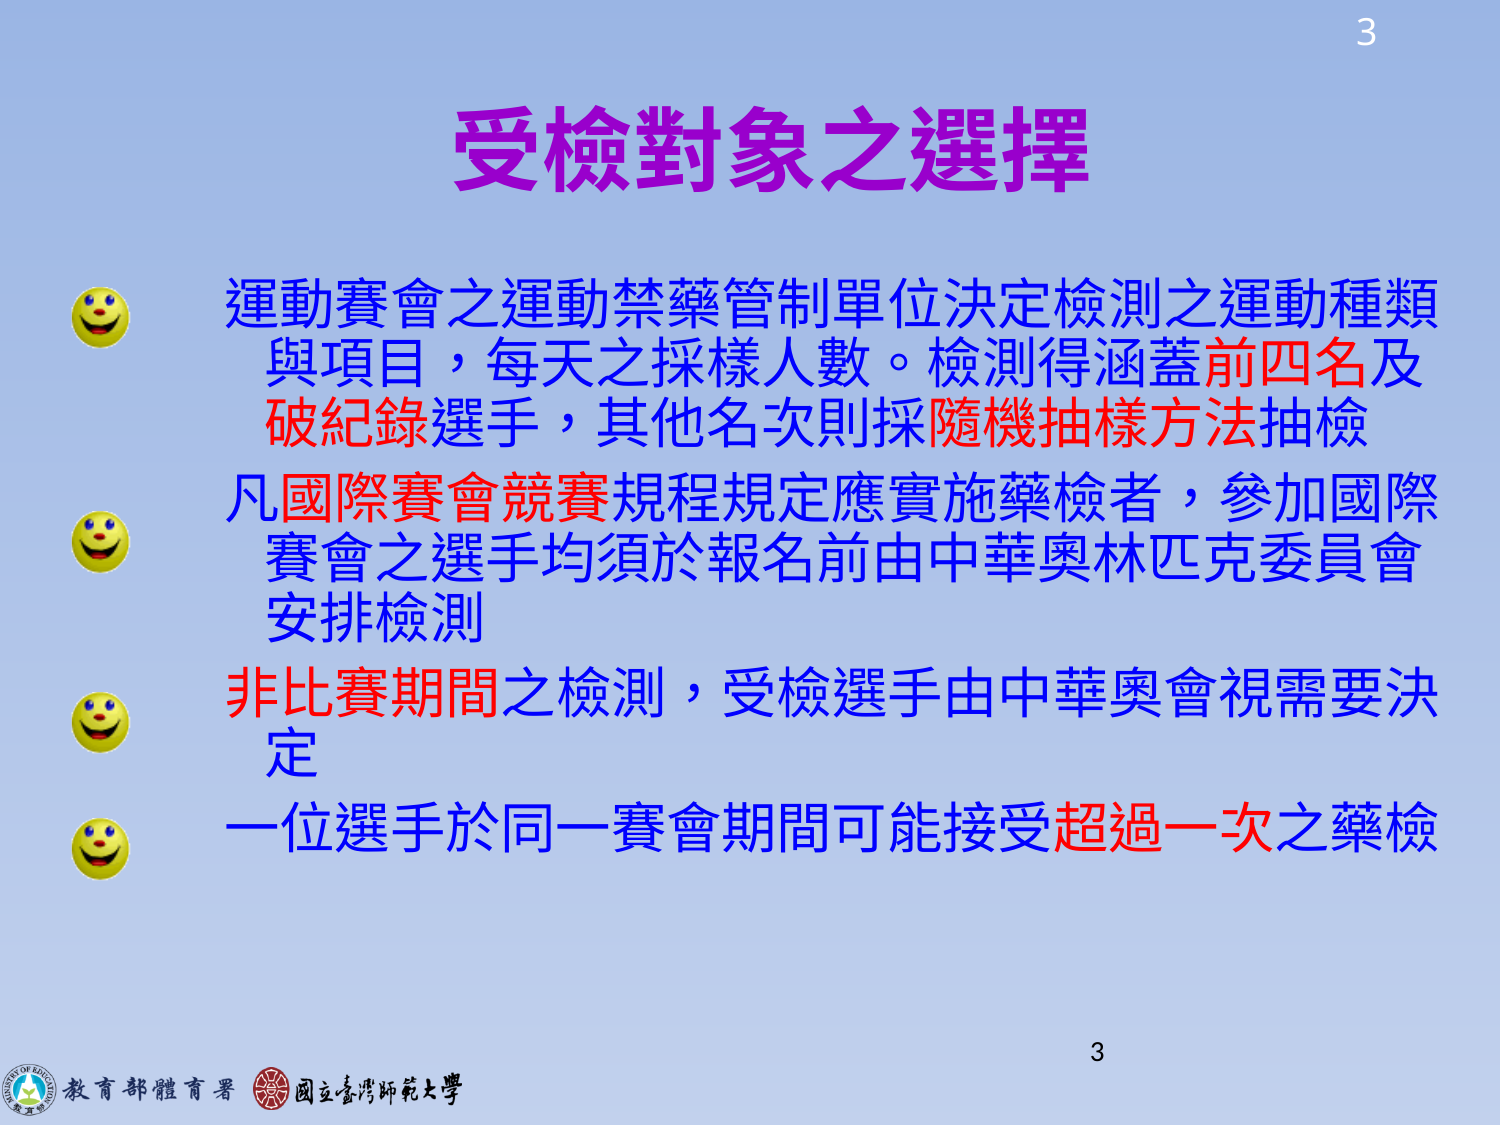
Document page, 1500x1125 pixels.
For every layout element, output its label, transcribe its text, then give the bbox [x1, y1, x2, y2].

picture [64, 511, 143, 575]
picture [64, 692, 143, 755]
picture [64, 287, 143, 350]
text_box [1340, 0, 1466, 61]
picture [64, 819, 143, 882]
title 受檢對象之選擇 [49, 70, 1451, 225]
text_box [1074, 1024, 1426, 1103]
list 運動賽會之運動禁藥管制單位決定檢測之運動種類與項目，每天之採樣人數。檢測得涵蓋前四名及破紀錄選手，其他名次則採隨機抽樣方法抽檢 凡國際賽會競賽規程規定應實施藥檢者，參加國際賽會之選手均須於報名前由中華奧林匹克委員會安排檢測 非比賽期間之檢測，受檢選手由中華奧會視需要決定 一位選手於同一賽會期間可能接受超過一次之藥檢 [135, 268, 1461, 988]
